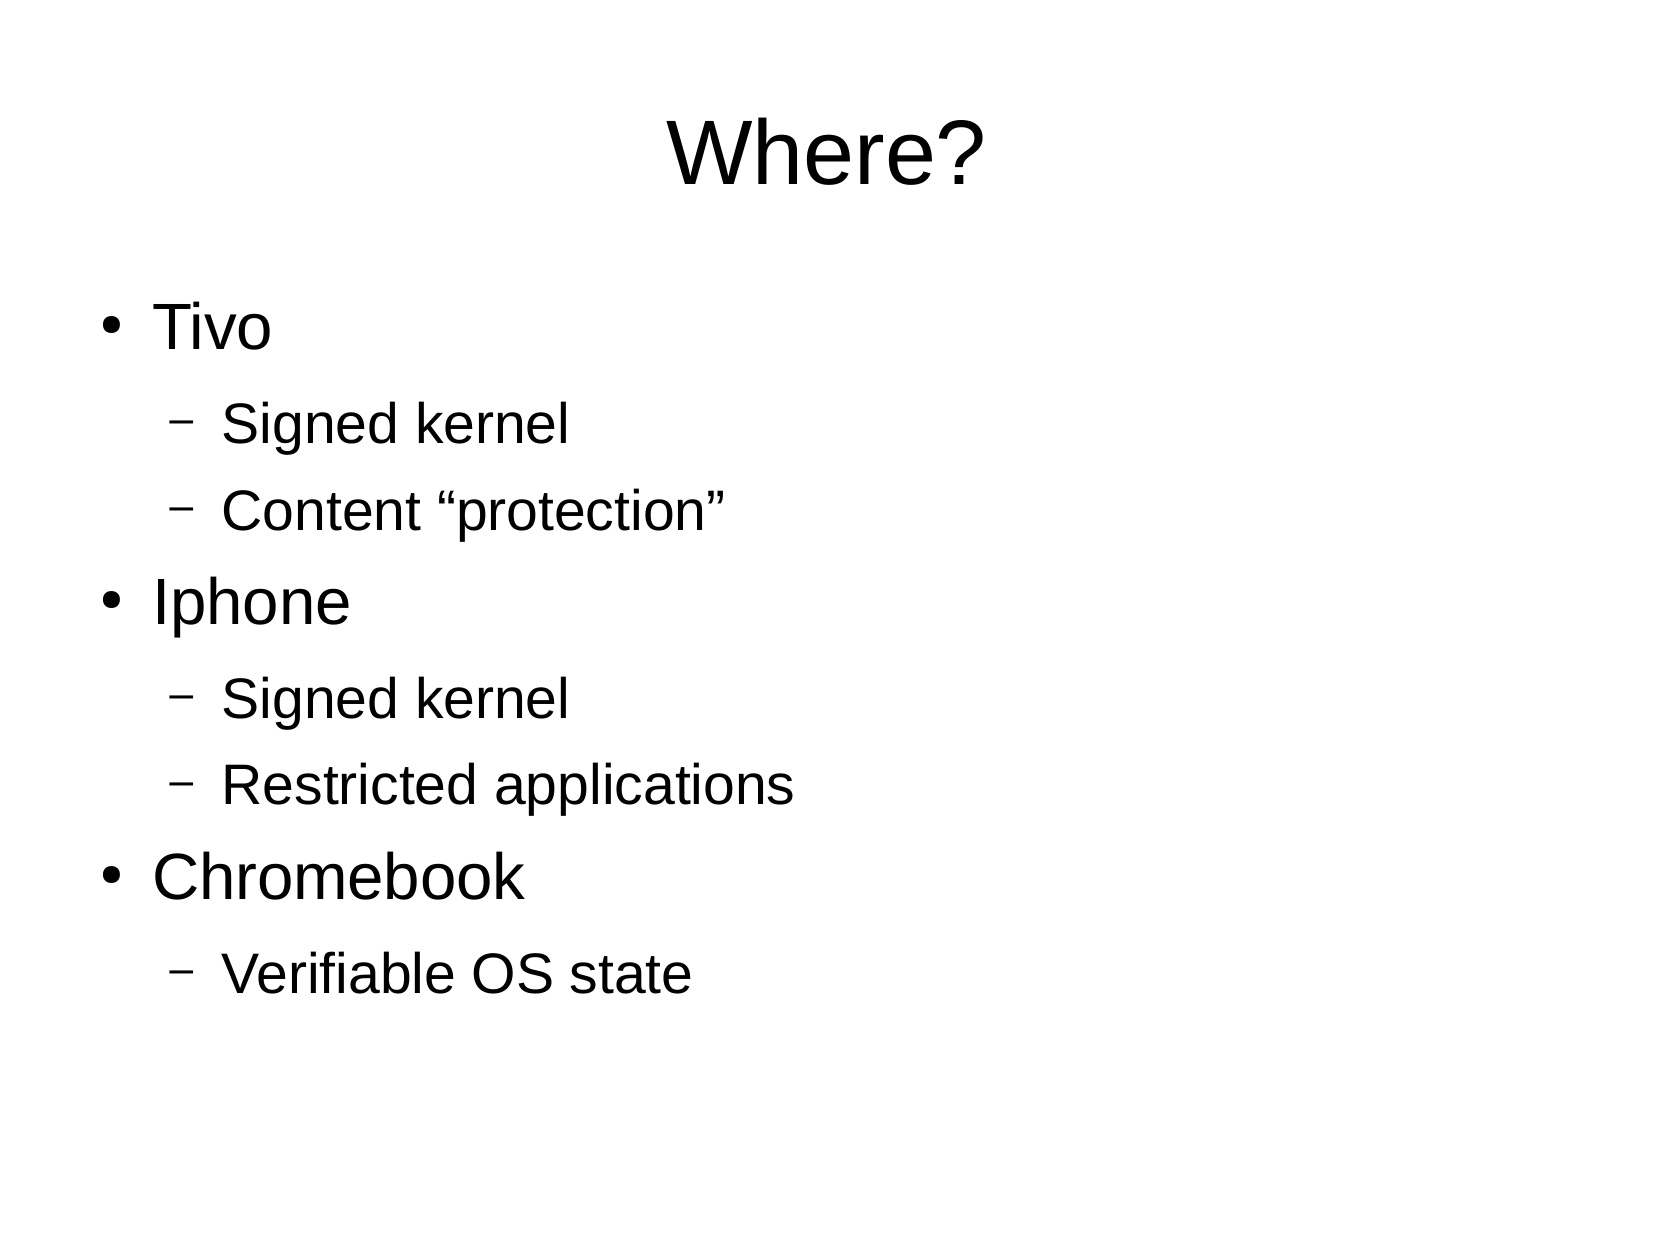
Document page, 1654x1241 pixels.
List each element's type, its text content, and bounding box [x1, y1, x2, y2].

title Where? [82, 49, 1571, 257]
list Tivo Signed kernel Content “protection” Iphone Signed kernel Restricted applications Chromebook Verifiable OS state [82, 290, 1538, 1010]
